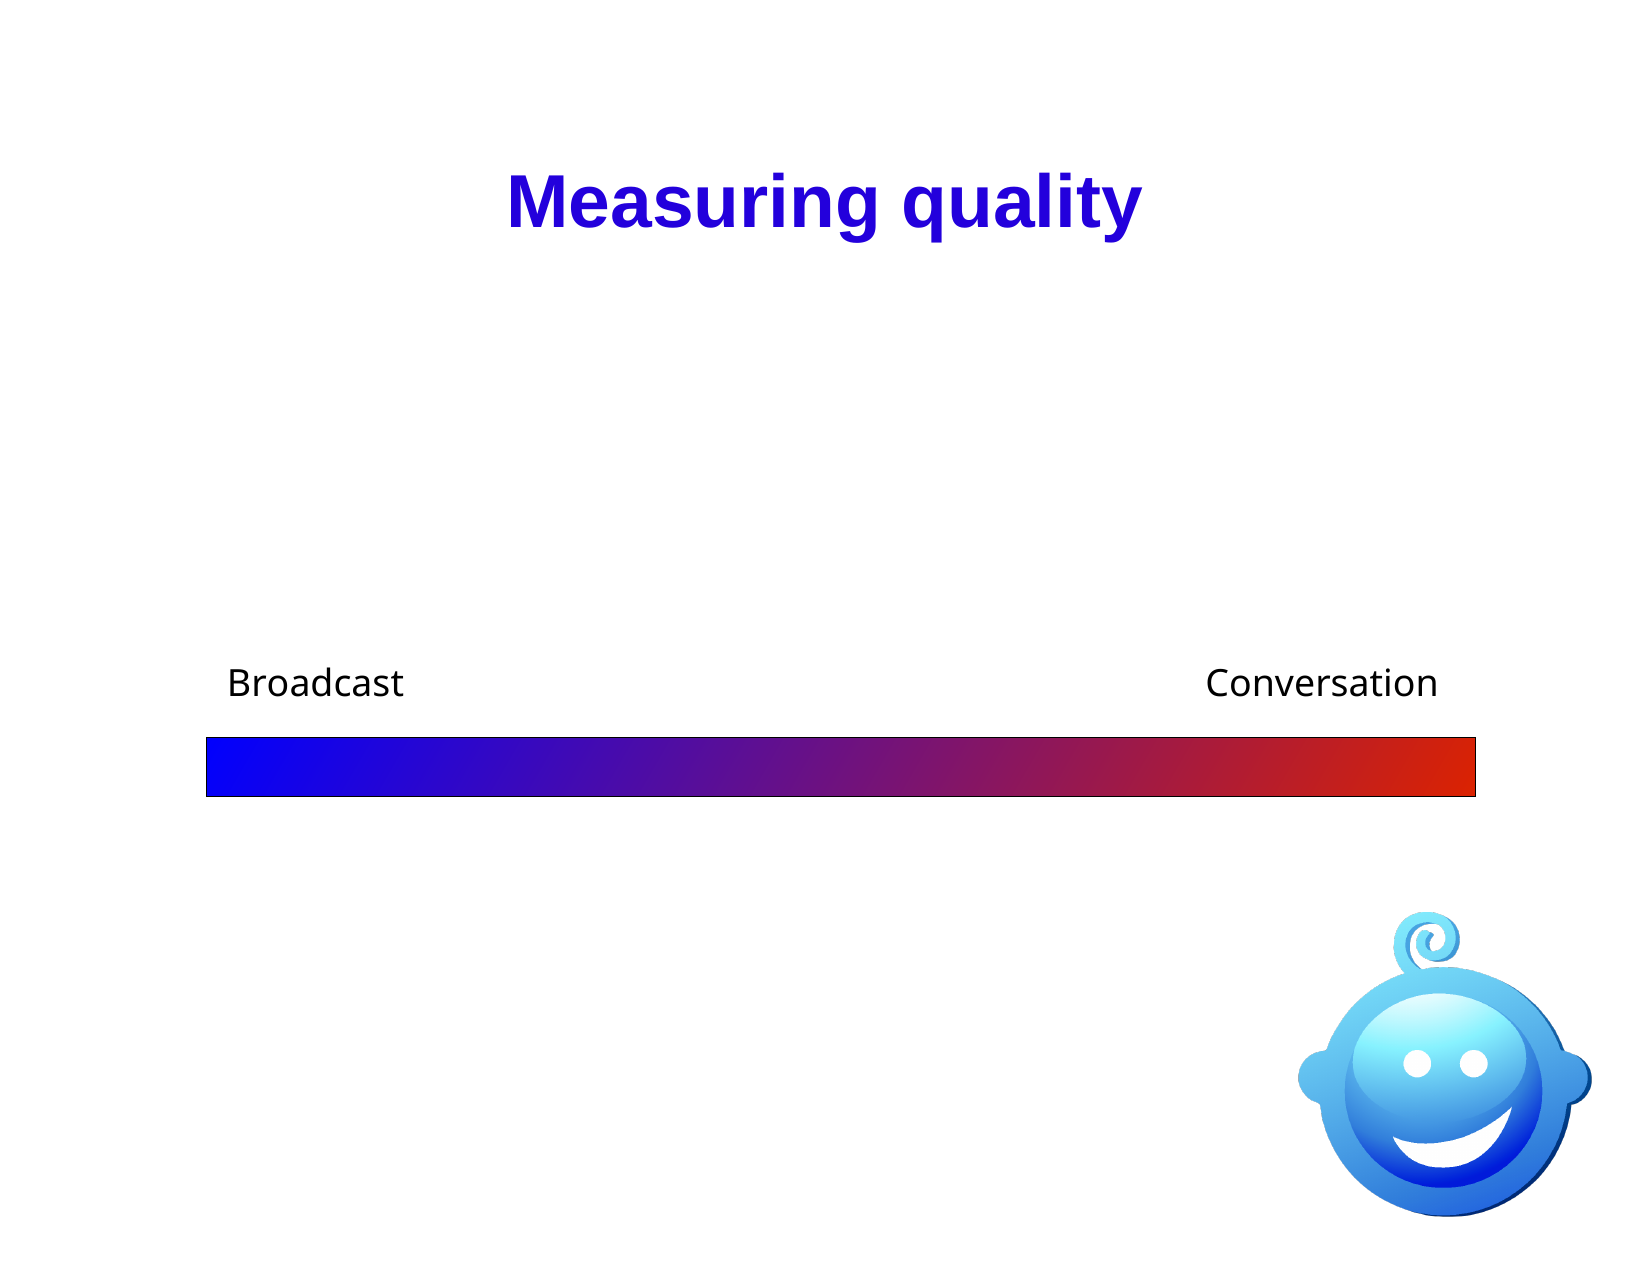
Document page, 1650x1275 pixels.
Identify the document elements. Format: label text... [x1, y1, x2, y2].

picture [1298, 911, 1592, 1217]
text_box [206, 737, 1476, 797]
text_box Broadcast [212, 649, 438, 723]
title Measuring quality [135, 104, 1515, 299]
text_box Conversation [1190, 649, 1478, 723]
